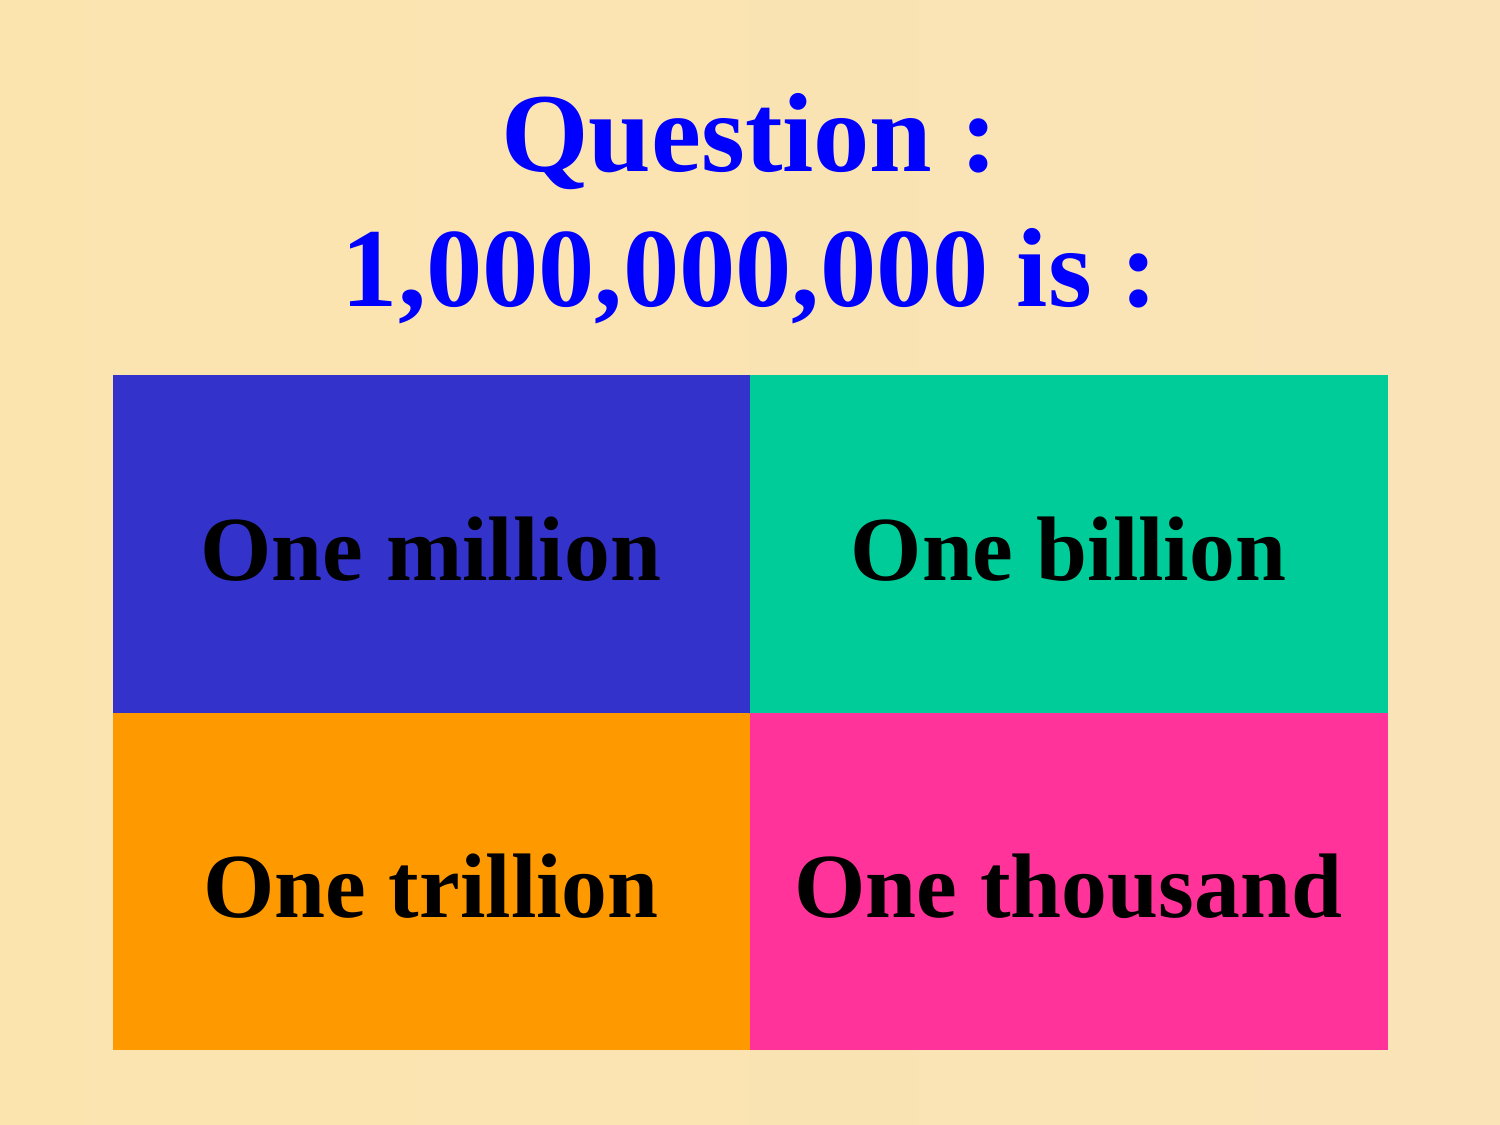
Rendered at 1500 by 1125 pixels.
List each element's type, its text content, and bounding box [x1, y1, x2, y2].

table_cell One trillion [113, 713, 750, 1050]
table_cell One thousand [750, 713, 1388, 1050]
table_header One million [113, 375, 750, 713]
table_header One billion [750, 375, 1388, 713]
title Question : 1,000,000,000 is : [112, 51, 1388, 337]
